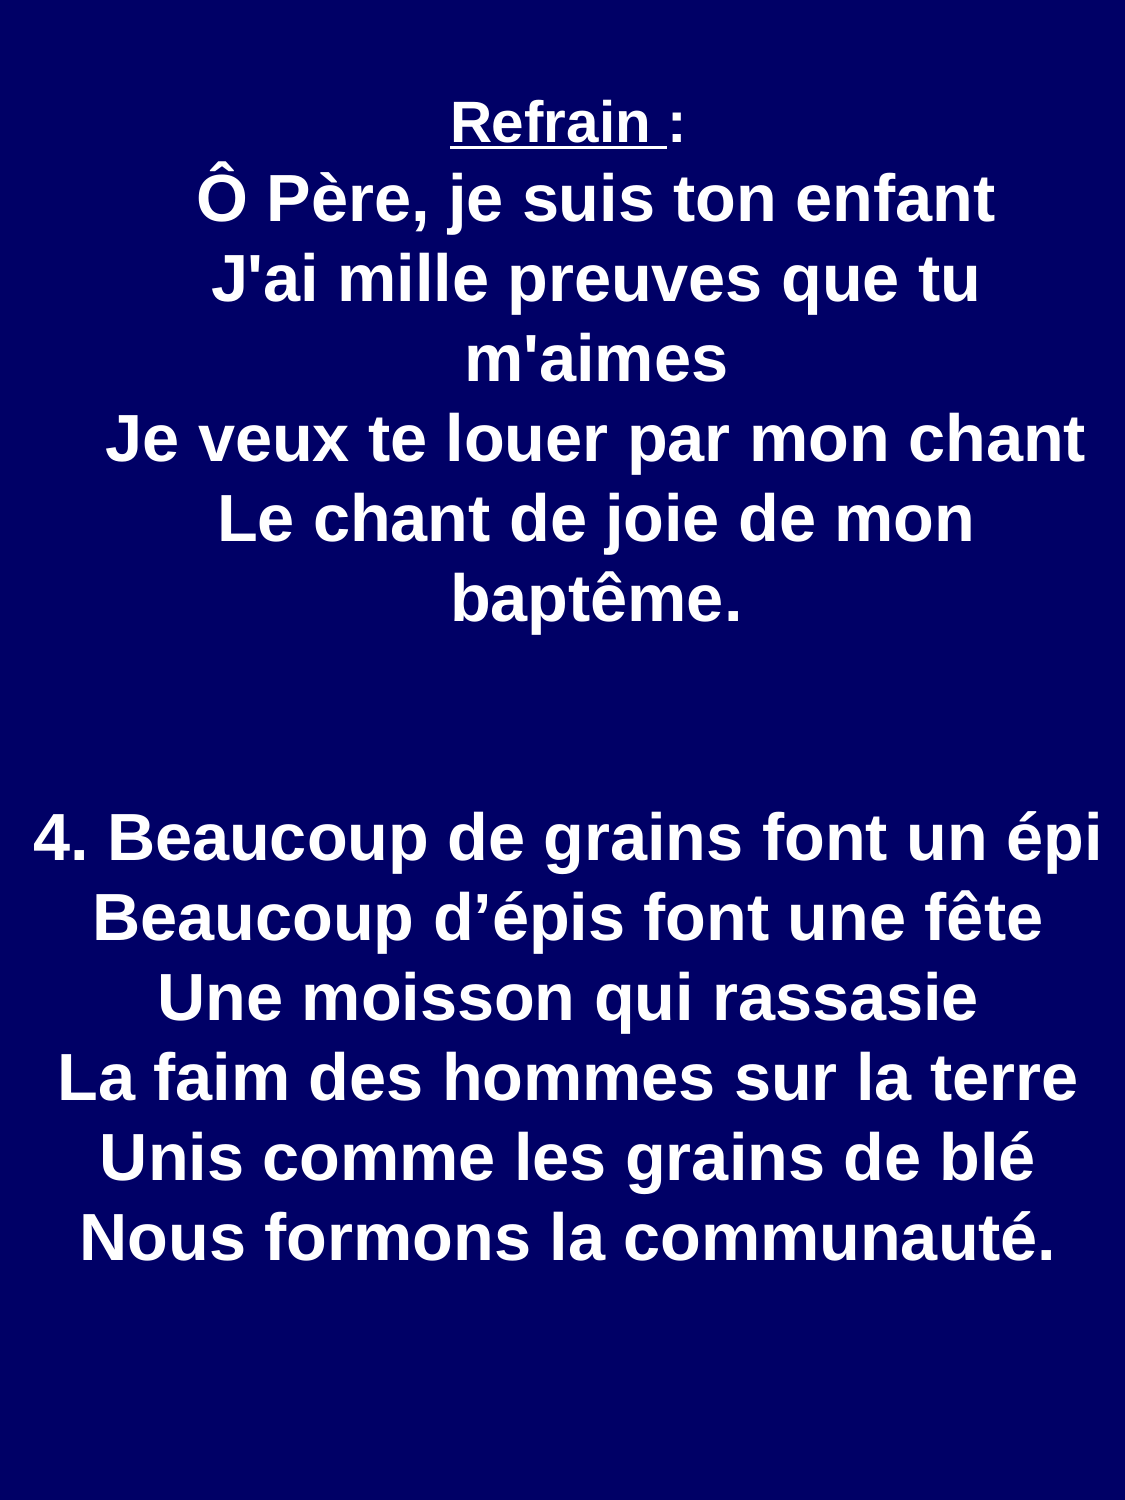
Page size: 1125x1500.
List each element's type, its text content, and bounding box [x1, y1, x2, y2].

text_box Refrain : Ô Père, je suis ton enfant J'ai mille preuves que tu m'aimes Je veux te louer par mon chant Le chant de joie de mon baptême. 4. Beaucoup de grains font un épi Beaucoup d’épis font une fête Une moisson qui rassasie La faim des hommes sur la terre Unis comme les grains de blé Nous formons la communauté. [11, 76, 1125, 1321]
